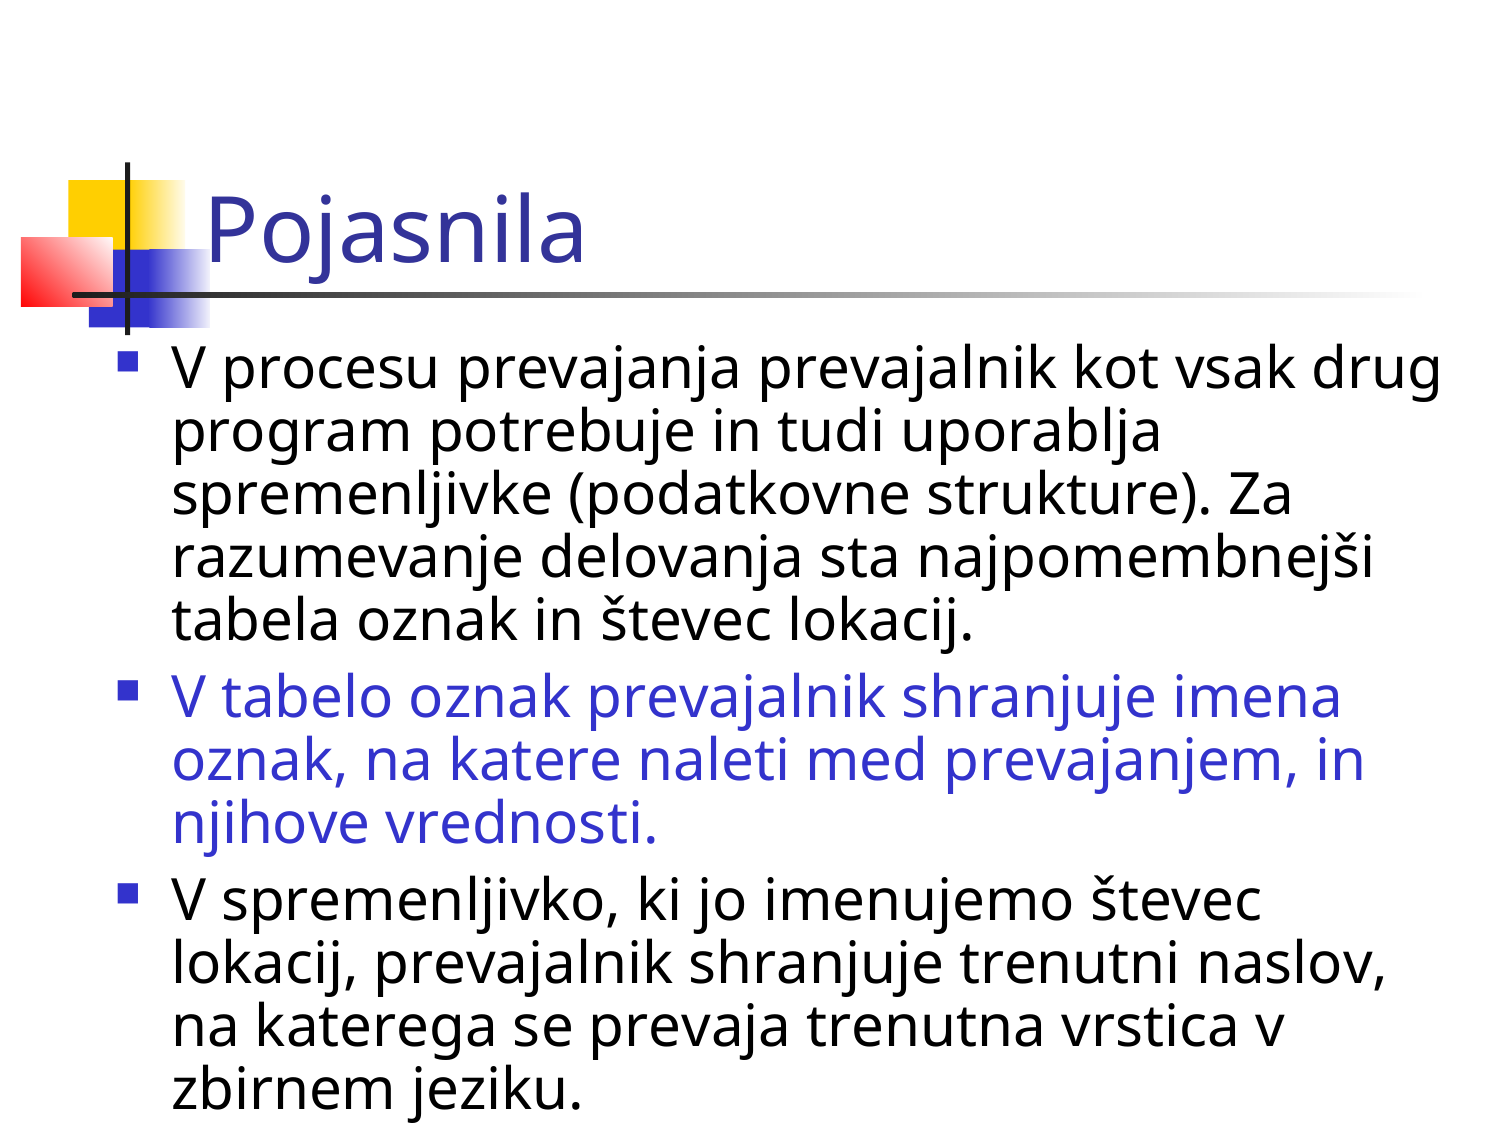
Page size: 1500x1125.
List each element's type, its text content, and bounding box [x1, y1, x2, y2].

title Pojasnila [188, 101, 1468, 289]
list V procesu prevajanja prevajalnik kot vsak drug program potrebuje in tudi uporablja spremenljivke (podatkovne strukture). Za razumevanje delovanja sta najpomembnejši tabela oznak in števec lokacij. V tabelo oznak prevajalnik shranjuje imena oznak, na katere naleti med prevajanjem, in njihove vrednosti. V spremenljivko, ki jo imenujemo števec lokacij, prevajalnik shranjuje trenutni naslov, na katerega se prevaja trenutna vrstica v zbirnem jeziku. [99, 331, 1469, 1007]
